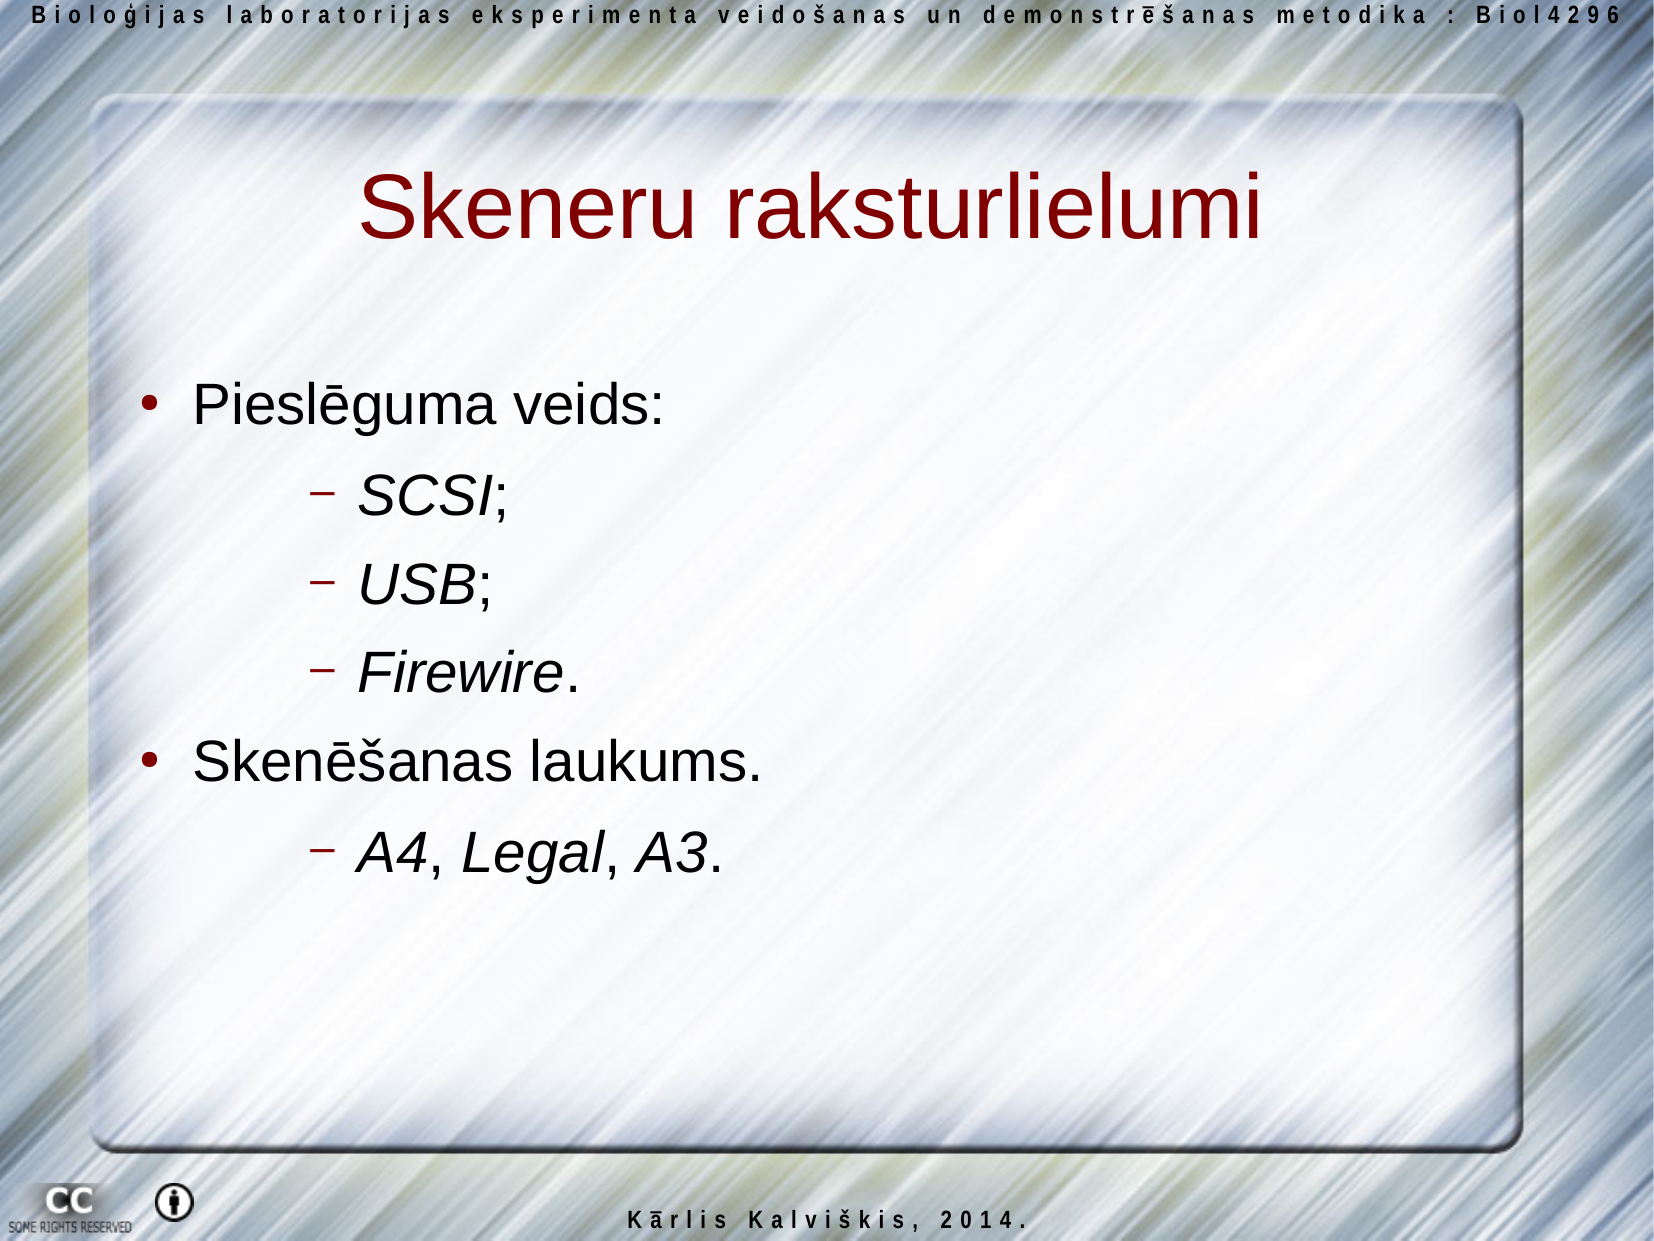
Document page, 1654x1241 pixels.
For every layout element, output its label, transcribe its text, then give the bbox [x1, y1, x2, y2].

title Skeneru raksturlielumi [121, 102, 1502, 310]
list Pieslēguma veids: SCSI; USB; Firewire. Skenēšanas laukums. A4, Legal, A3. [121, 371, 1501, 1127]
picture [0, 0, 1654, 1241]
